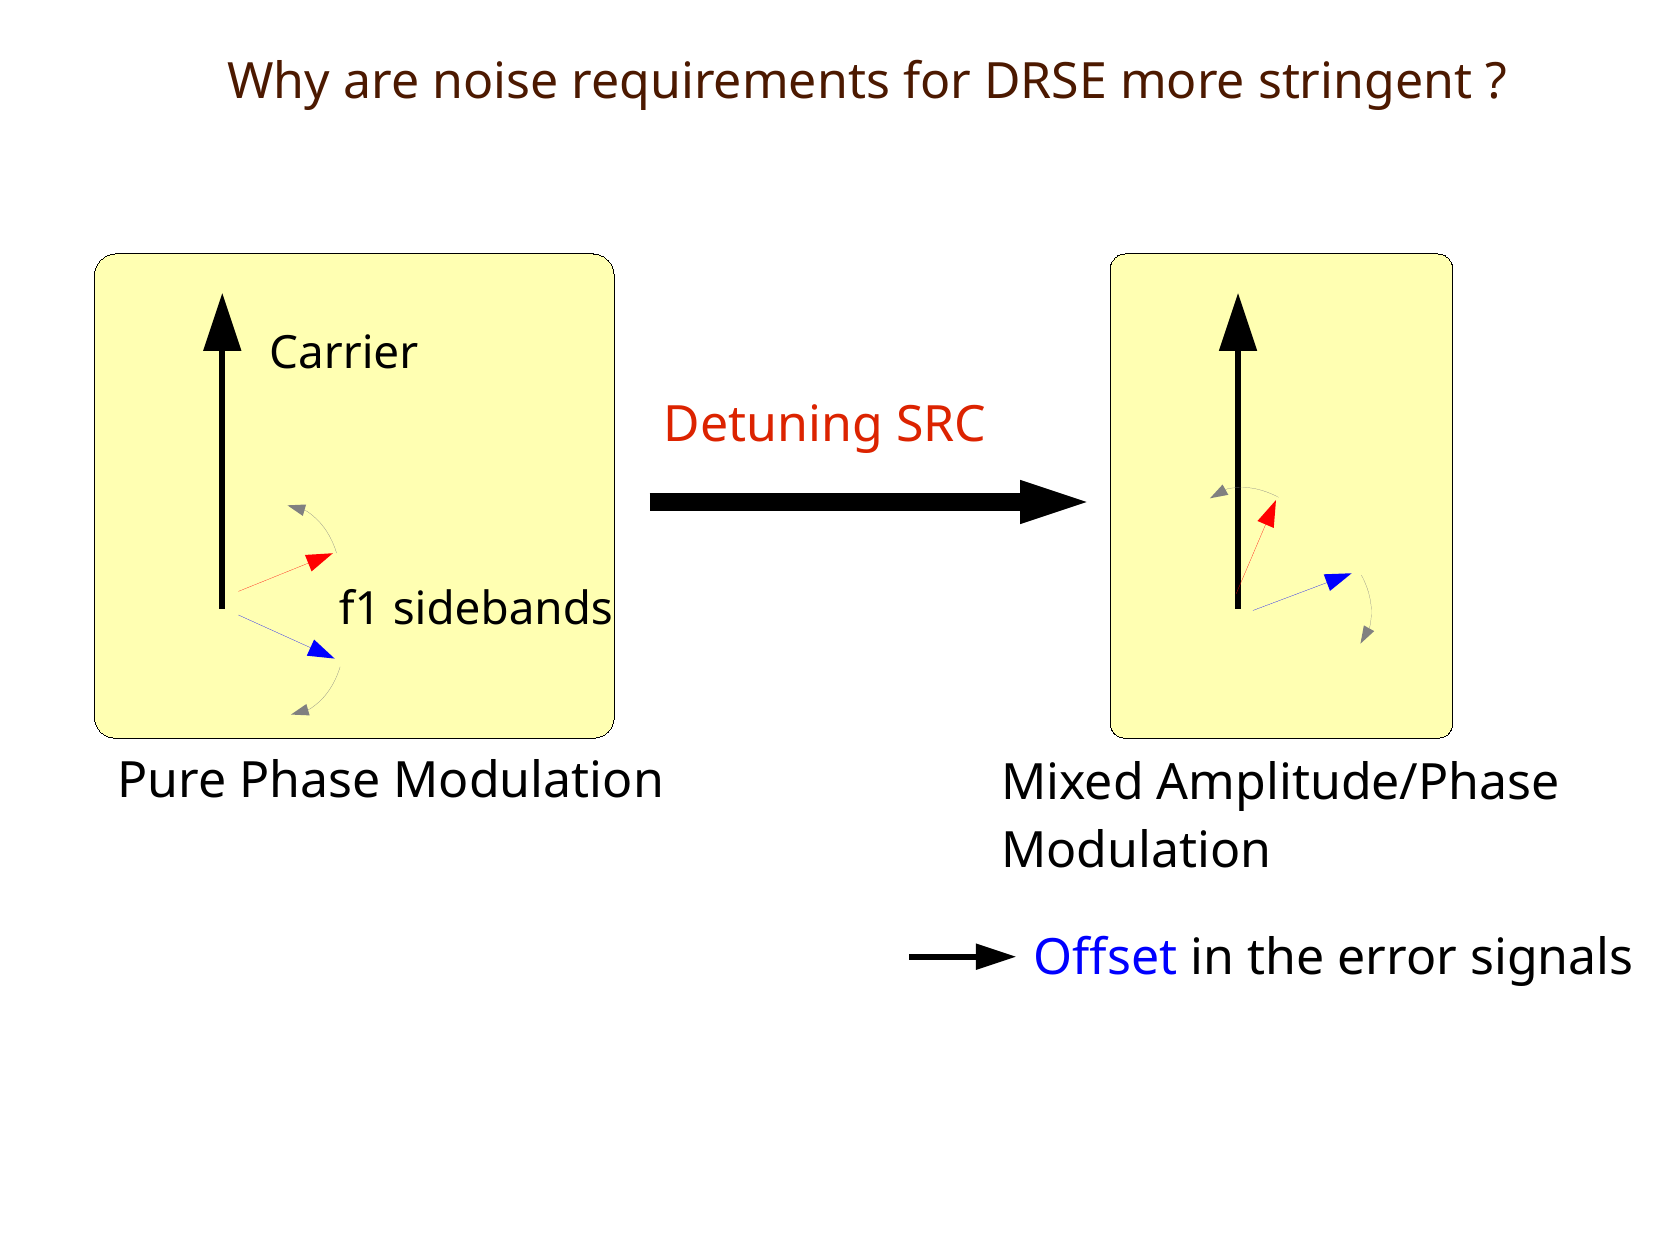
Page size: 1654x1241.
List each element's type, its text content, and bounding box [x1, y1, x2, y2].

text_box f1 sidebands [324, 568, 605, 639]
text_box Offset in the error signals [1018, 913, 1603, 989]
text_box Carrier [254, 311, 425, 382]
text_box [1110, 253, 1453, 738]
text_box Detuning SRC [649, 380, 986, 456]
text_box [94, 253, 615, 736]
text_box Pure Phase Modulation [102, 736, 638, 812]
text_box Mixed Amplitude/Phase Modulation [986, 738, 1557, 874]
text_box Why are noise requirements for DRSE more stringent ? [212, 37, 1441, 113]
